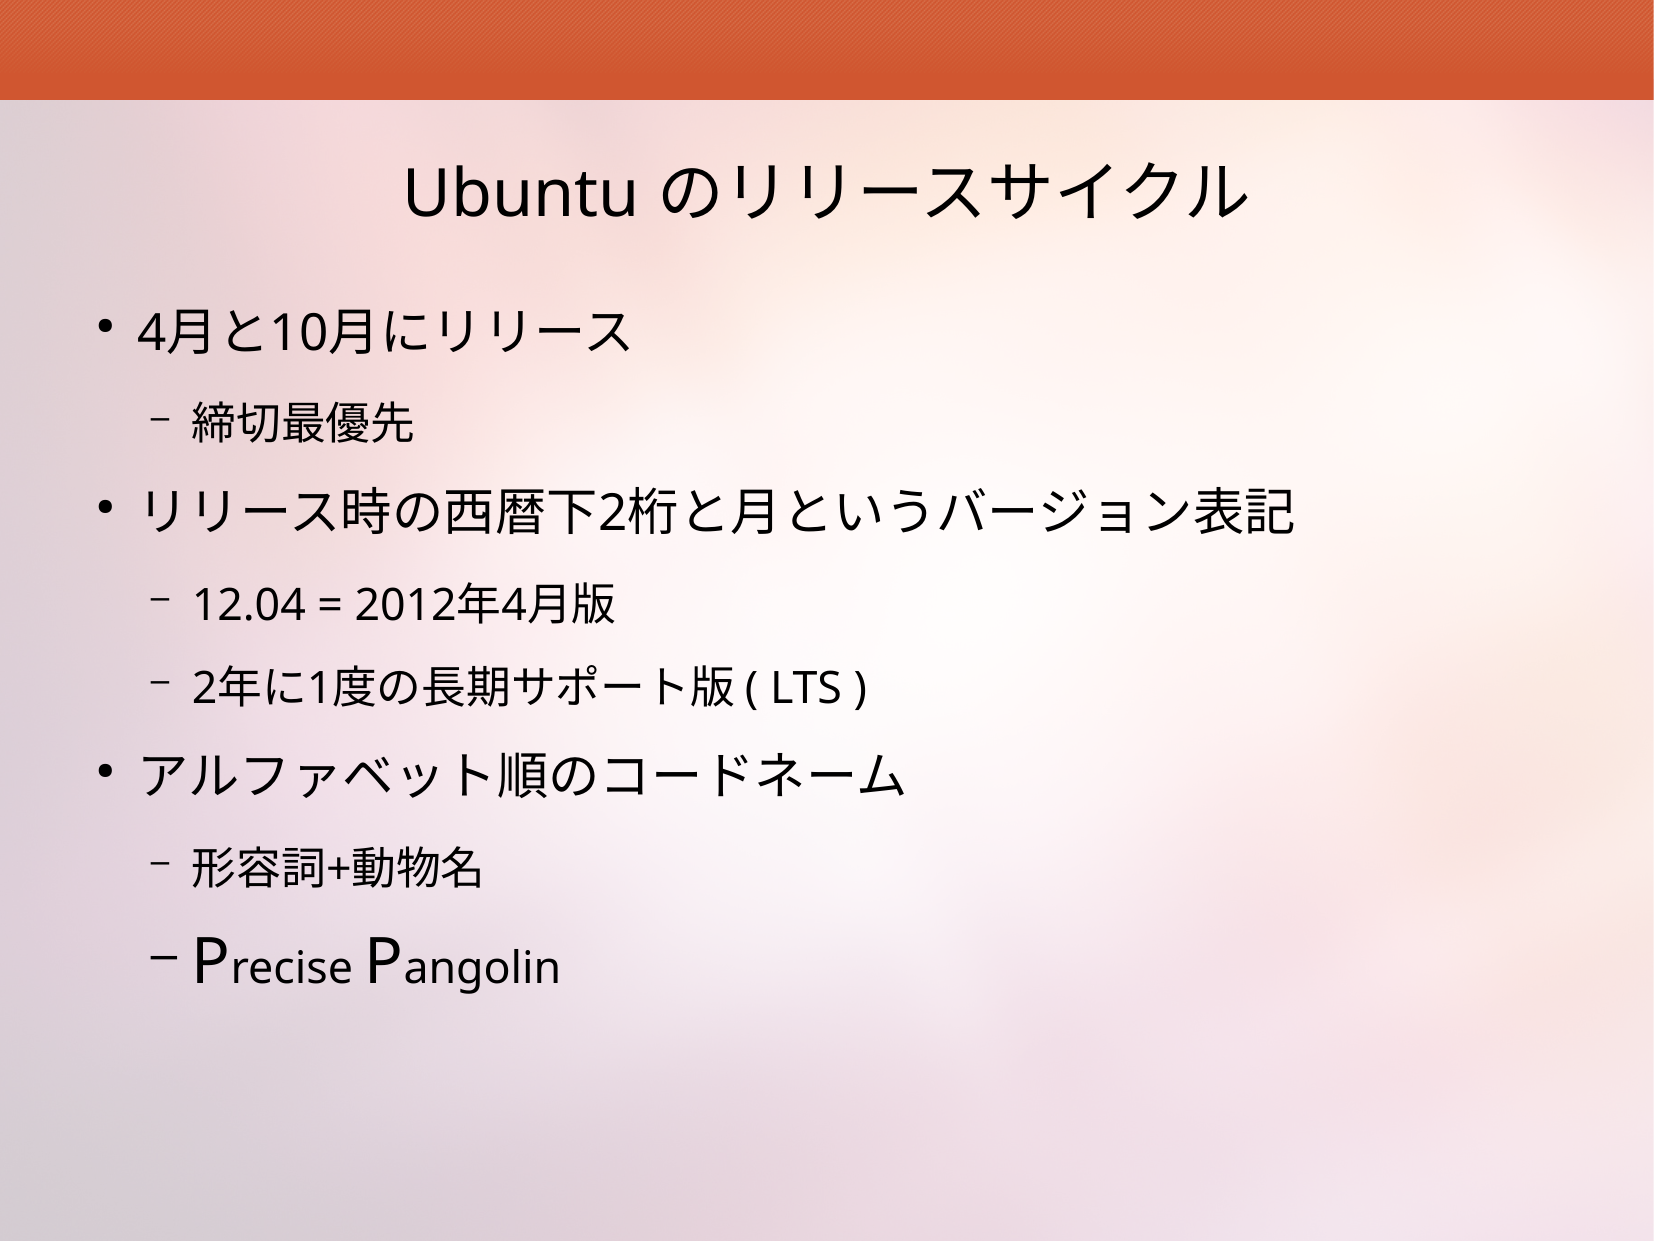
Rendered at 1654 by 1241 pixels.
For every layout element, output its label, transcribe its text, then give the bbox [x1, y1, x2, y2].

list 4月と10月にリリース 締切最優先 リリース時の西暦下2桁と月というバージョン表記 12.04 = 2012年4月版 2年に1度の長期サポート版 ( LTS ) アルファベット順のコードネーム 形容詞+動物名 Precise Pangolin [82, 290, 1538, 1010]
picture [0, 0, 1654, 1241]
title Ubuntu のリリースサイクル [82, 118, 1571, 257]
